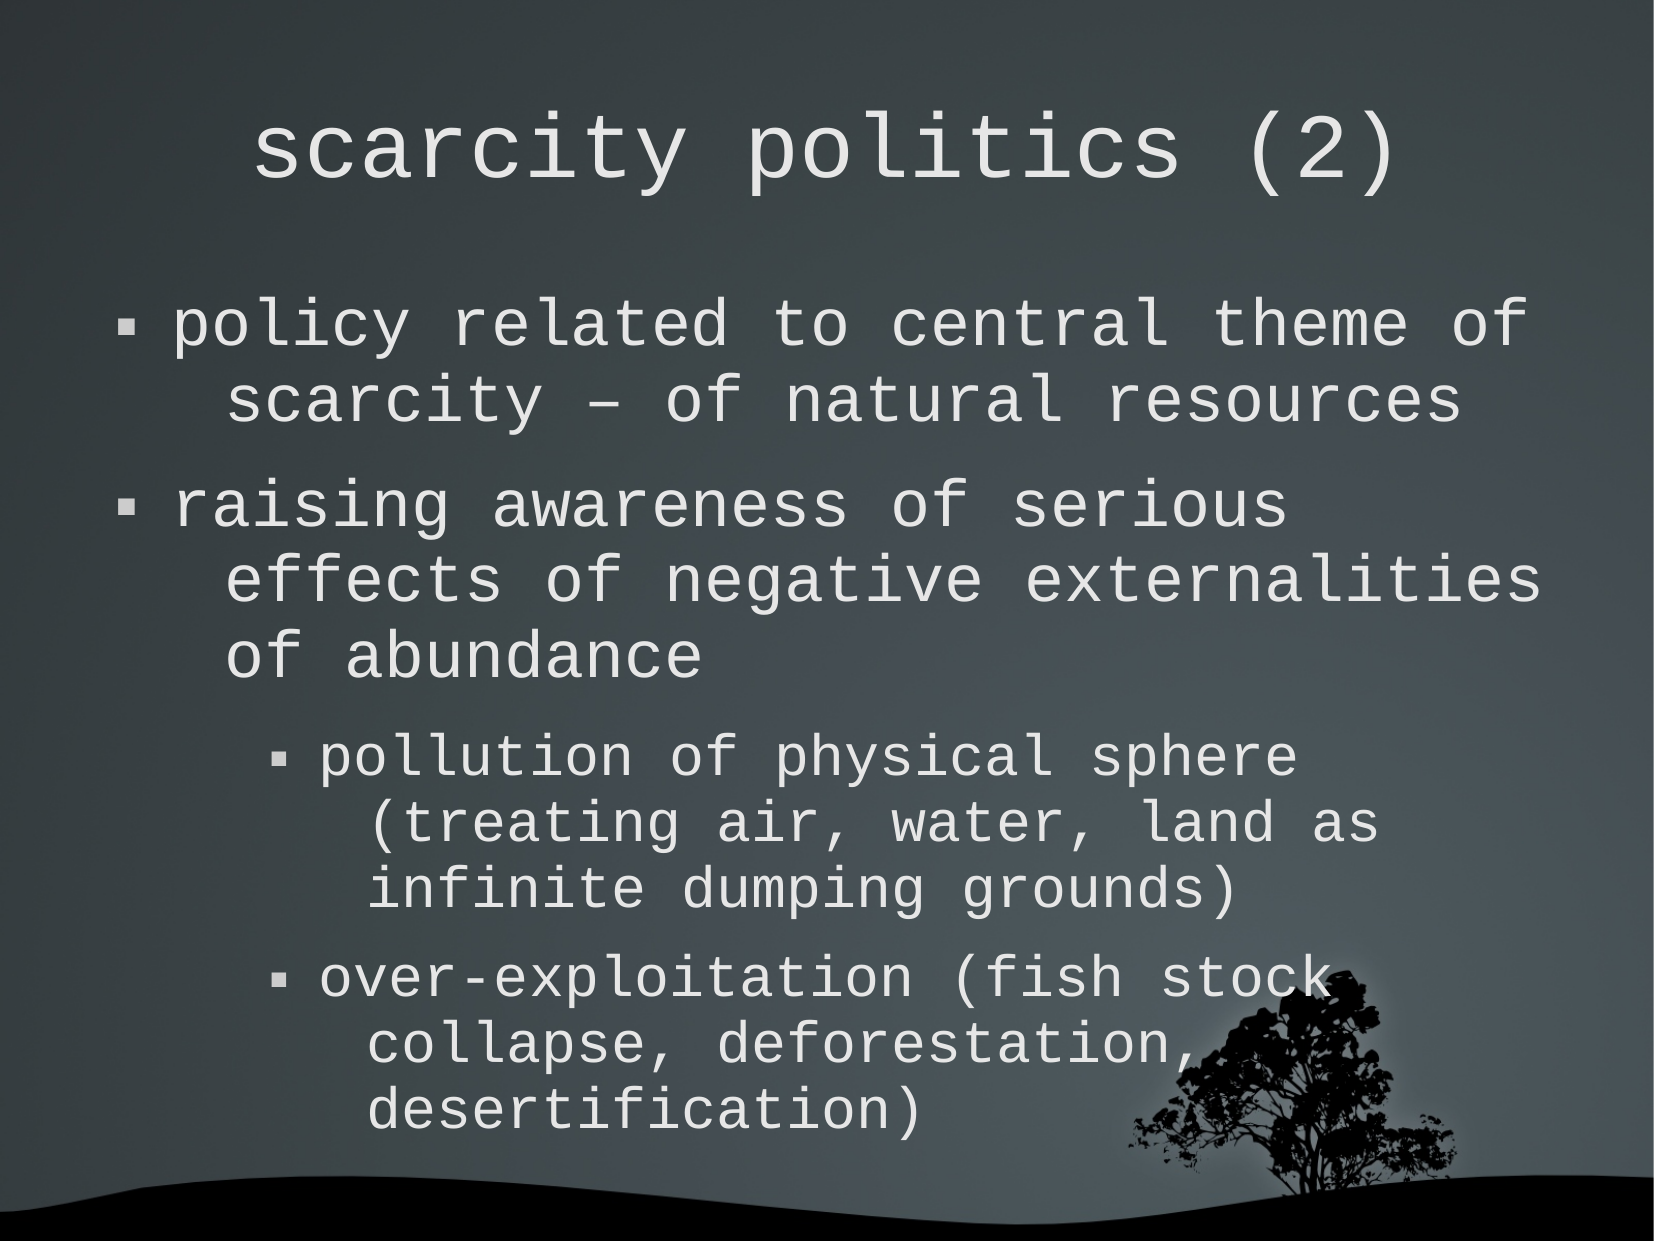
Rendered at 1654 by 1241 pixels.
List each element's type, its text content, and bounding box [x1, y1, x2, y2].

list policy related to central theme of scarcity – of natural resources raising awareness of serious effects of negative externalities of abundance pollution of physical sphere (treating air, water, land as infinite dumping grounds) over-exploitation (fish stock collapse, deforestation, desertification) [82, 290, 1571, 1241]
picture [0, 0, 1654, 1241]
title scarcity politics (2) [82, 49, 1571, 257]
